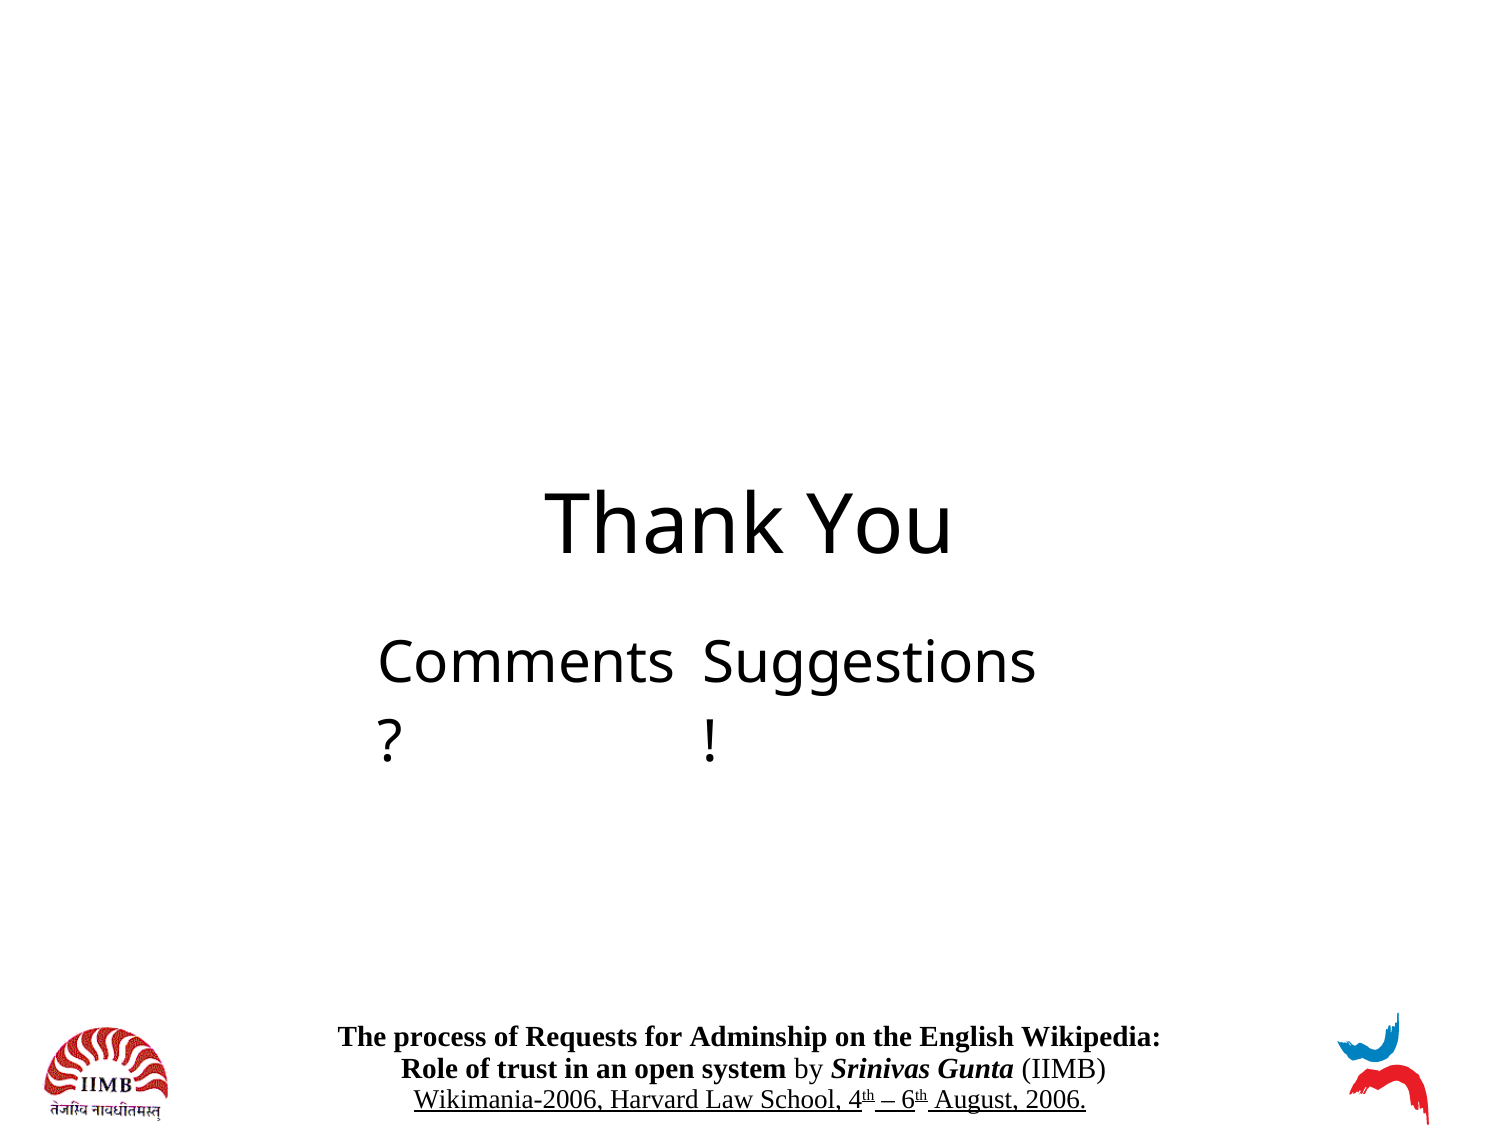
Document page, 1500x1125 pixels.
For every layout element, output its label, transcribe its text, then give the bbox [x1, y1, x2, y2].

text_box Suggestions! [687, 612, 1063, 787]
text_box Comments? [362, 612, 687, 787]
text_box Thank You [375, 457, 1126, 587]
picture [1337, 1012, 1431, 1125]
